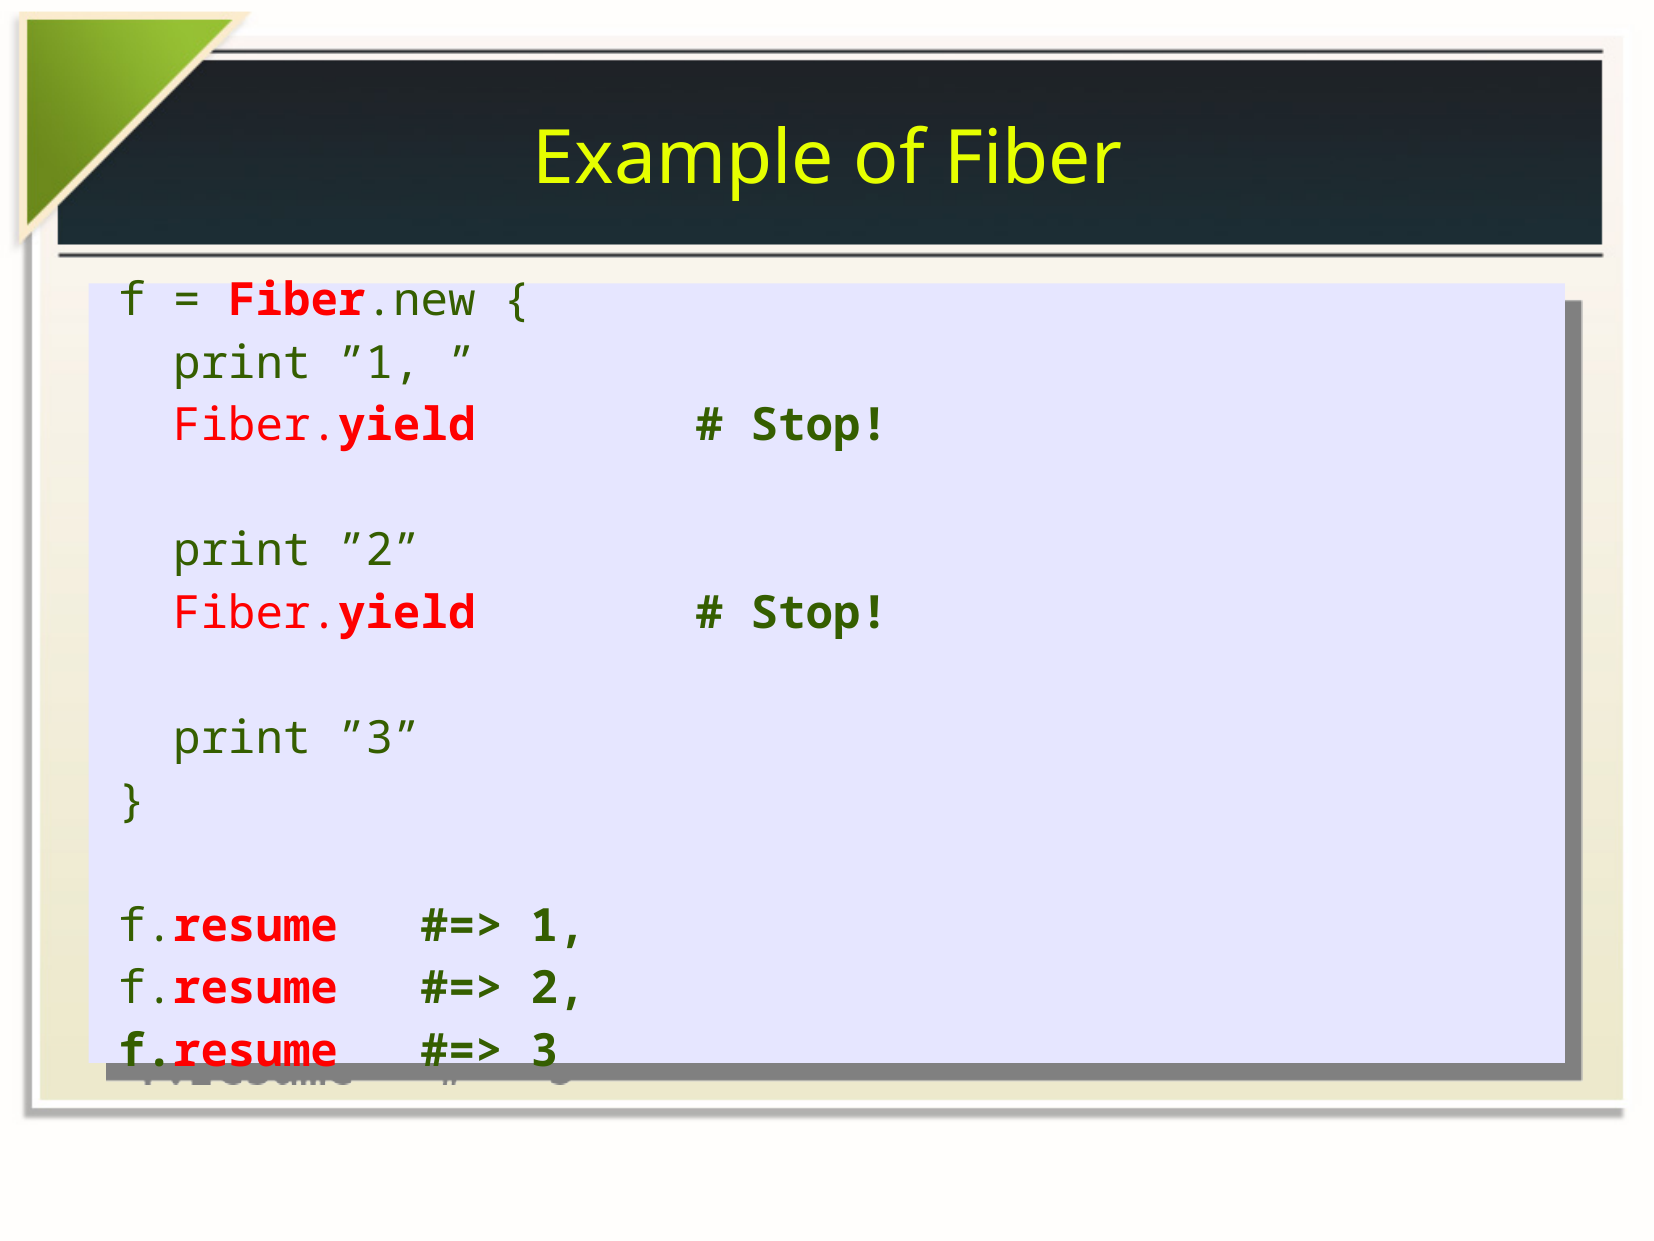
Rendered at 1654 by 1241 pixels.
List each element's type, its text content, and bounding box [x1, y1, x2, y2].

text_box f = Fiber.new { print ”1, ” Fiber.yield # Stop! print ”2” Fiber.yield # Stop! print ”3” } f.resume #=> 1, f.resume #=> 2, f.resume #=> 3 [88, 283, 1565, 1063]
picture [0, 0, 1654, 1241]
title Example of Fiber [121, 73, 1534, 237]
